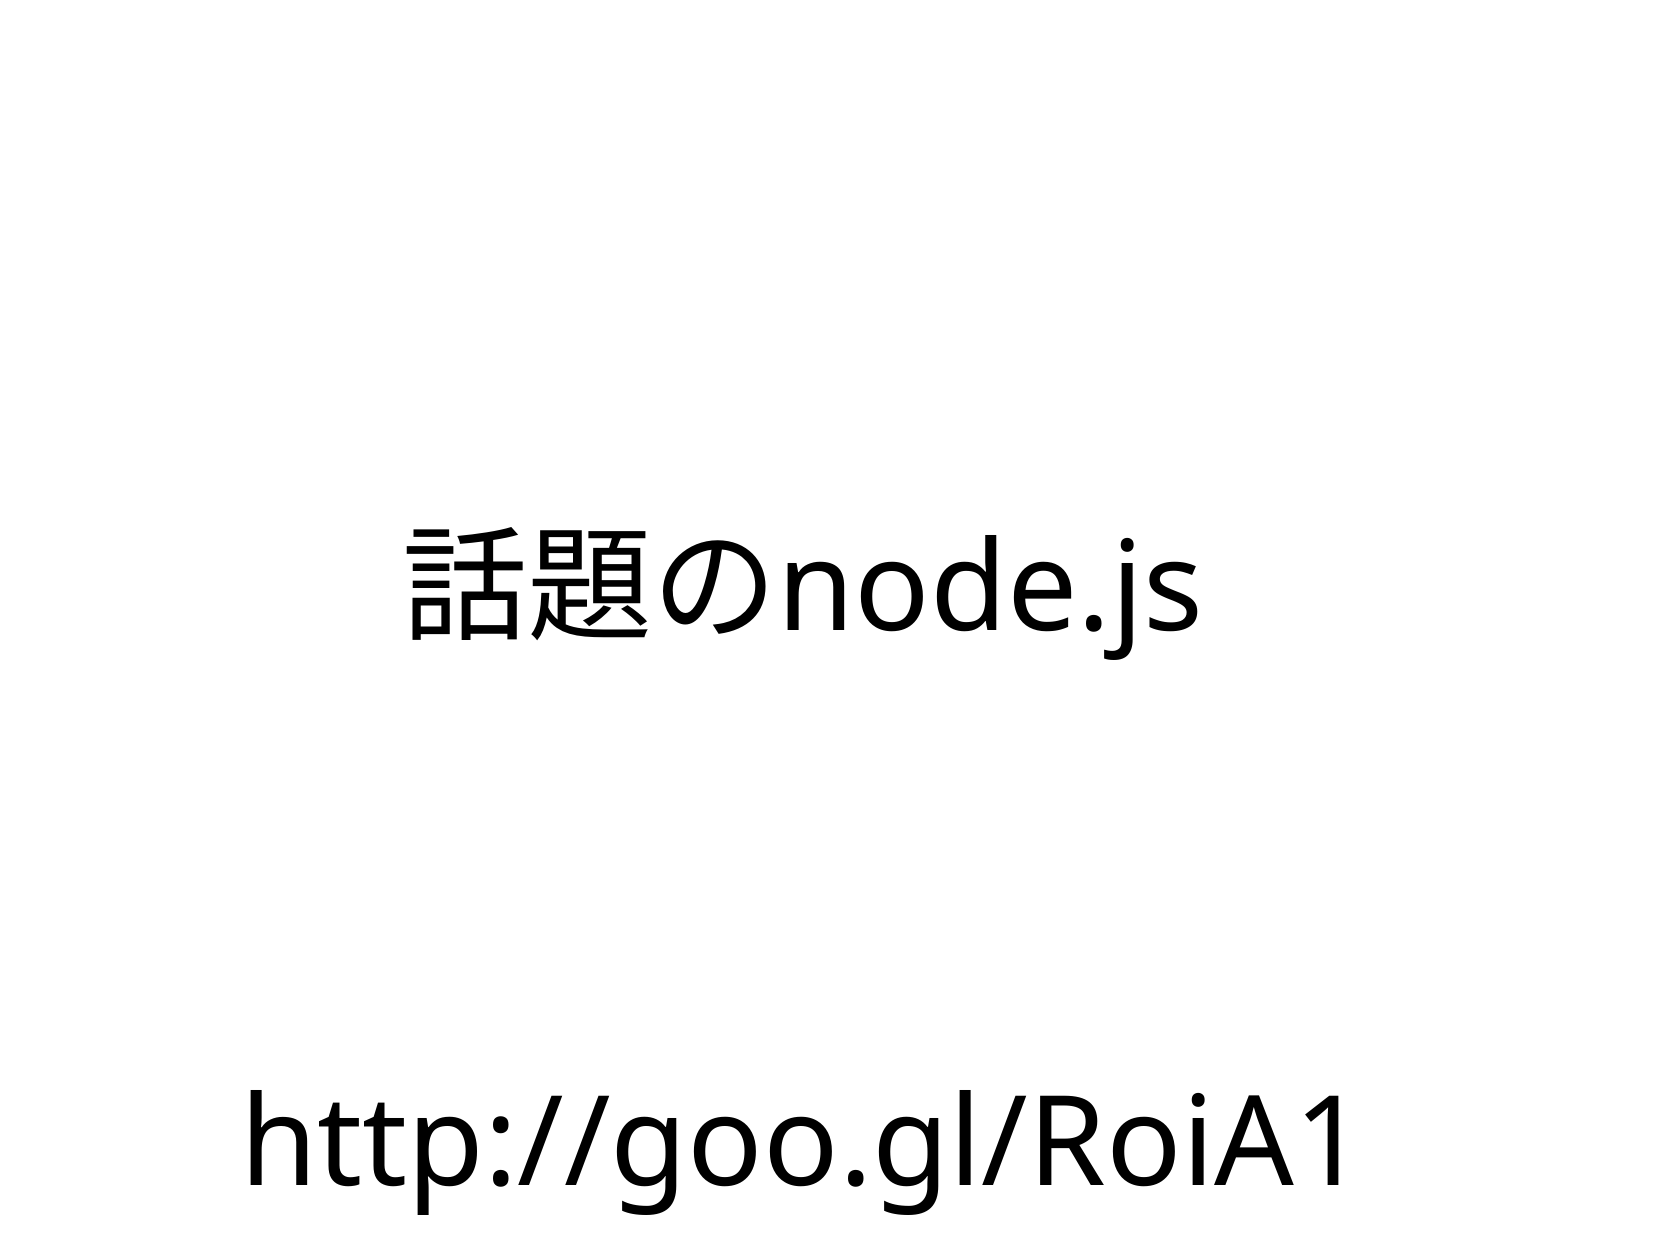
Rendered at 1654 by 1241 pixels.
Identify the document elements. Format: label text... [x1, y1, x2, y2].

title http://goo.gl/RoiA1 [59, 1033, 1548, 1241]
title 話題のnode.js [59, 472, 1548, 680]
